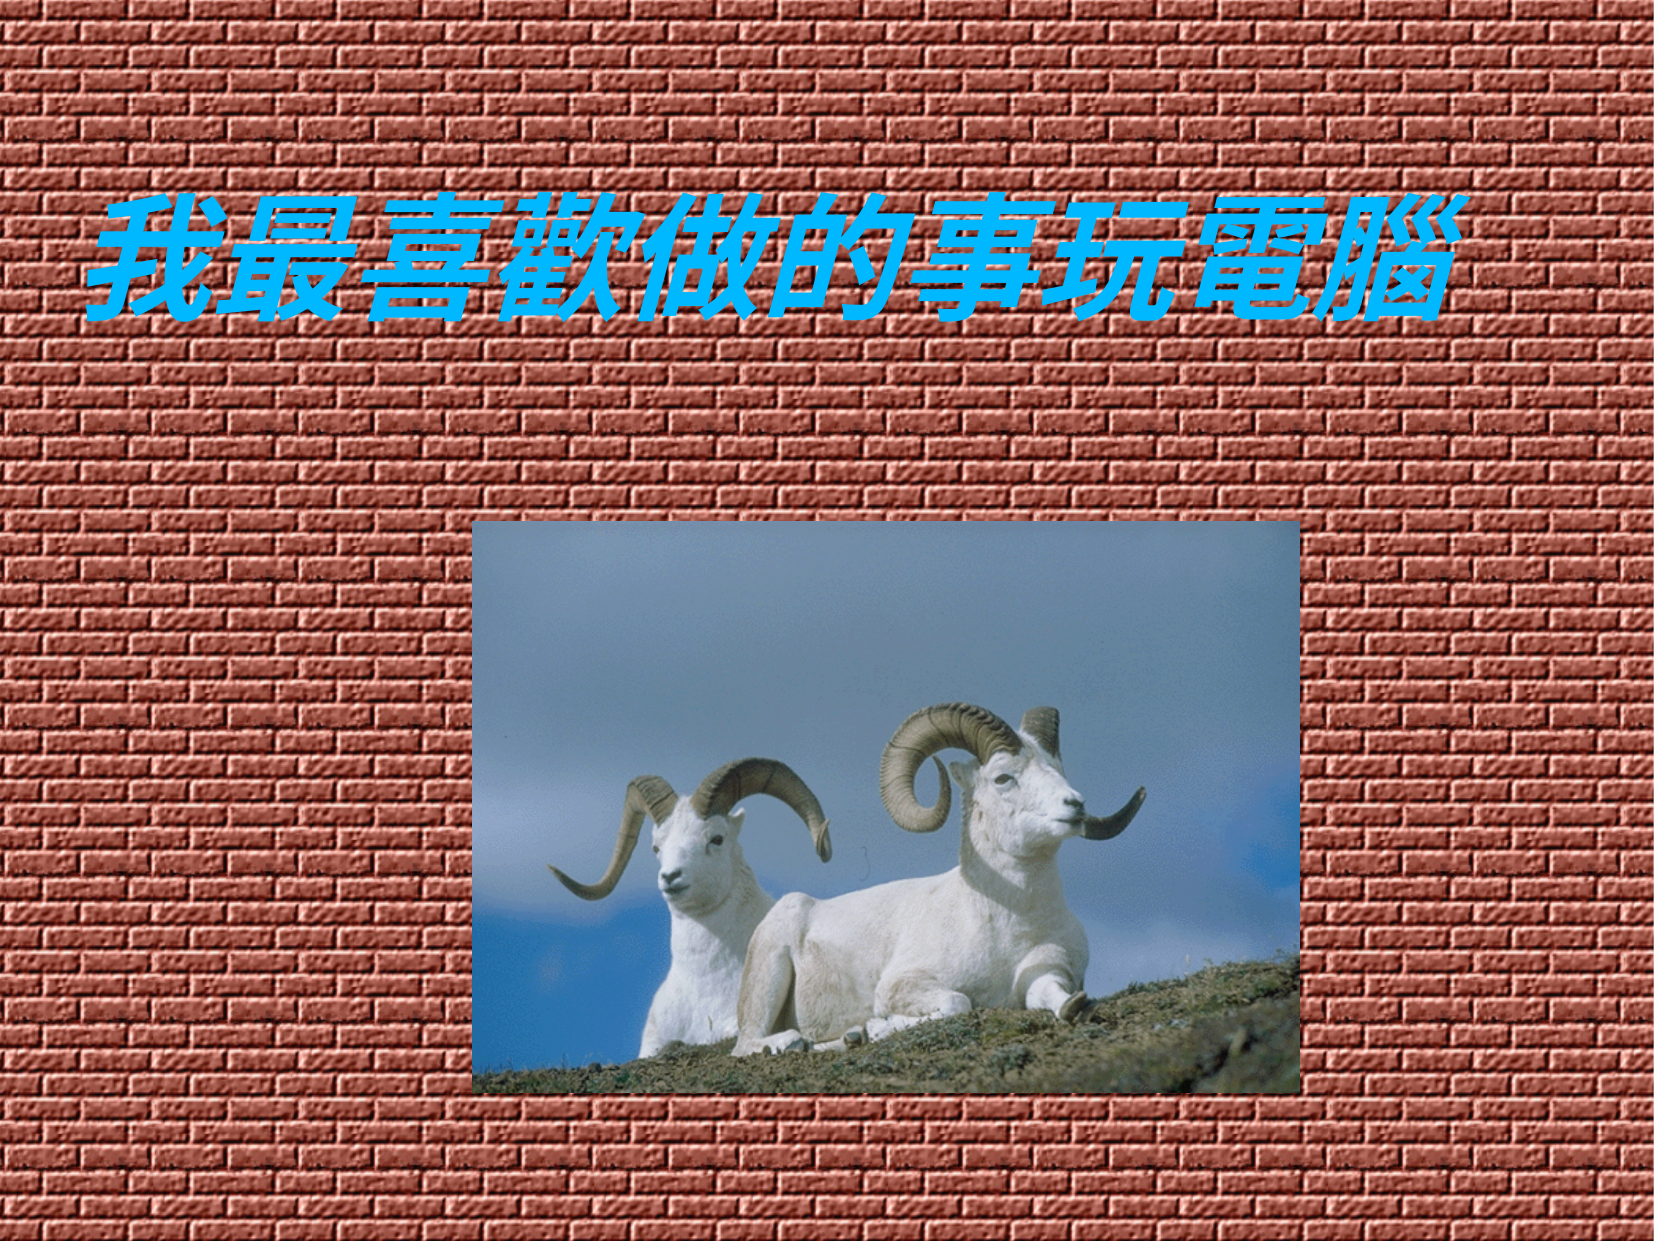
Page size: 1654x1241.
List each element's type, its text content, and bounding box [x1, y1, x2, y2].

picture [0, 0, 1654, 1241]
text_box 我最喜歡做的事玩電腦 [59, 142, 1625, 384]
